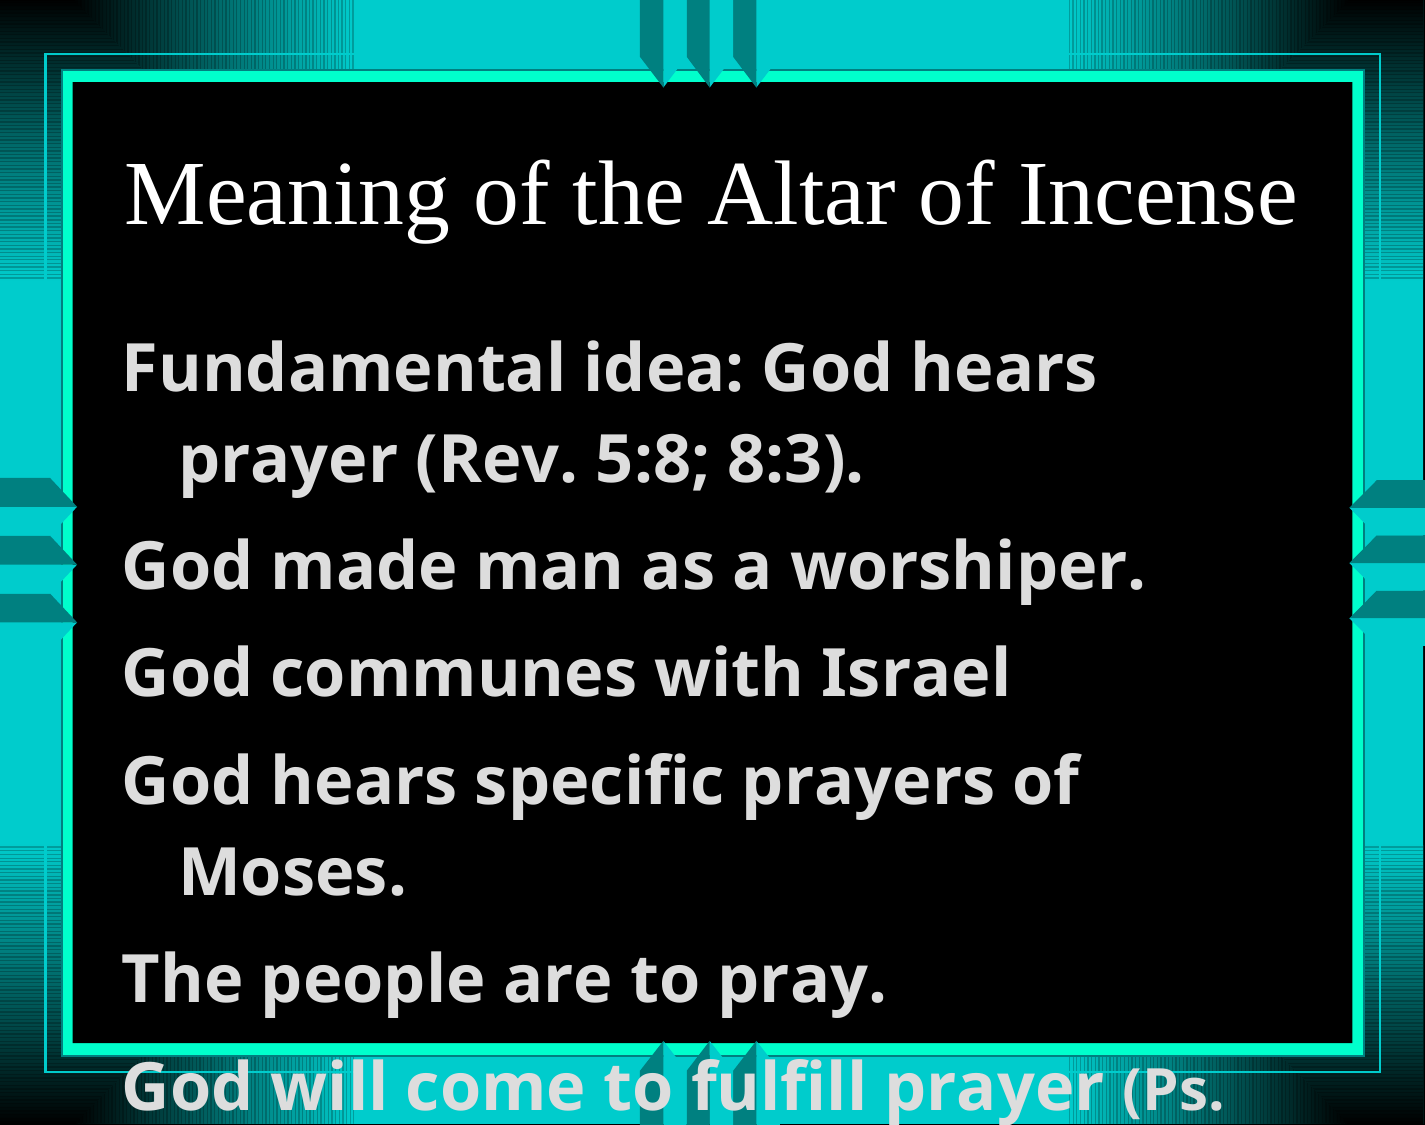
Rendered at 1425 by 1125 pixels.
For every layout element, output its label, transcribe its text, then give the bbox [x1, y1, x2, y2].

title Meaning of the Altar of Incense [106, 99, 1319, 288]
list Fundamental idea: God hears prayer (Rev. 5:8; 8:3). God made man as a worshiper. God communes with Israel God hears specific prayers of Moses. The people are to pray. God will come to fulfill prayer (Ps. 80). [106, 312, 1319, 1039]
